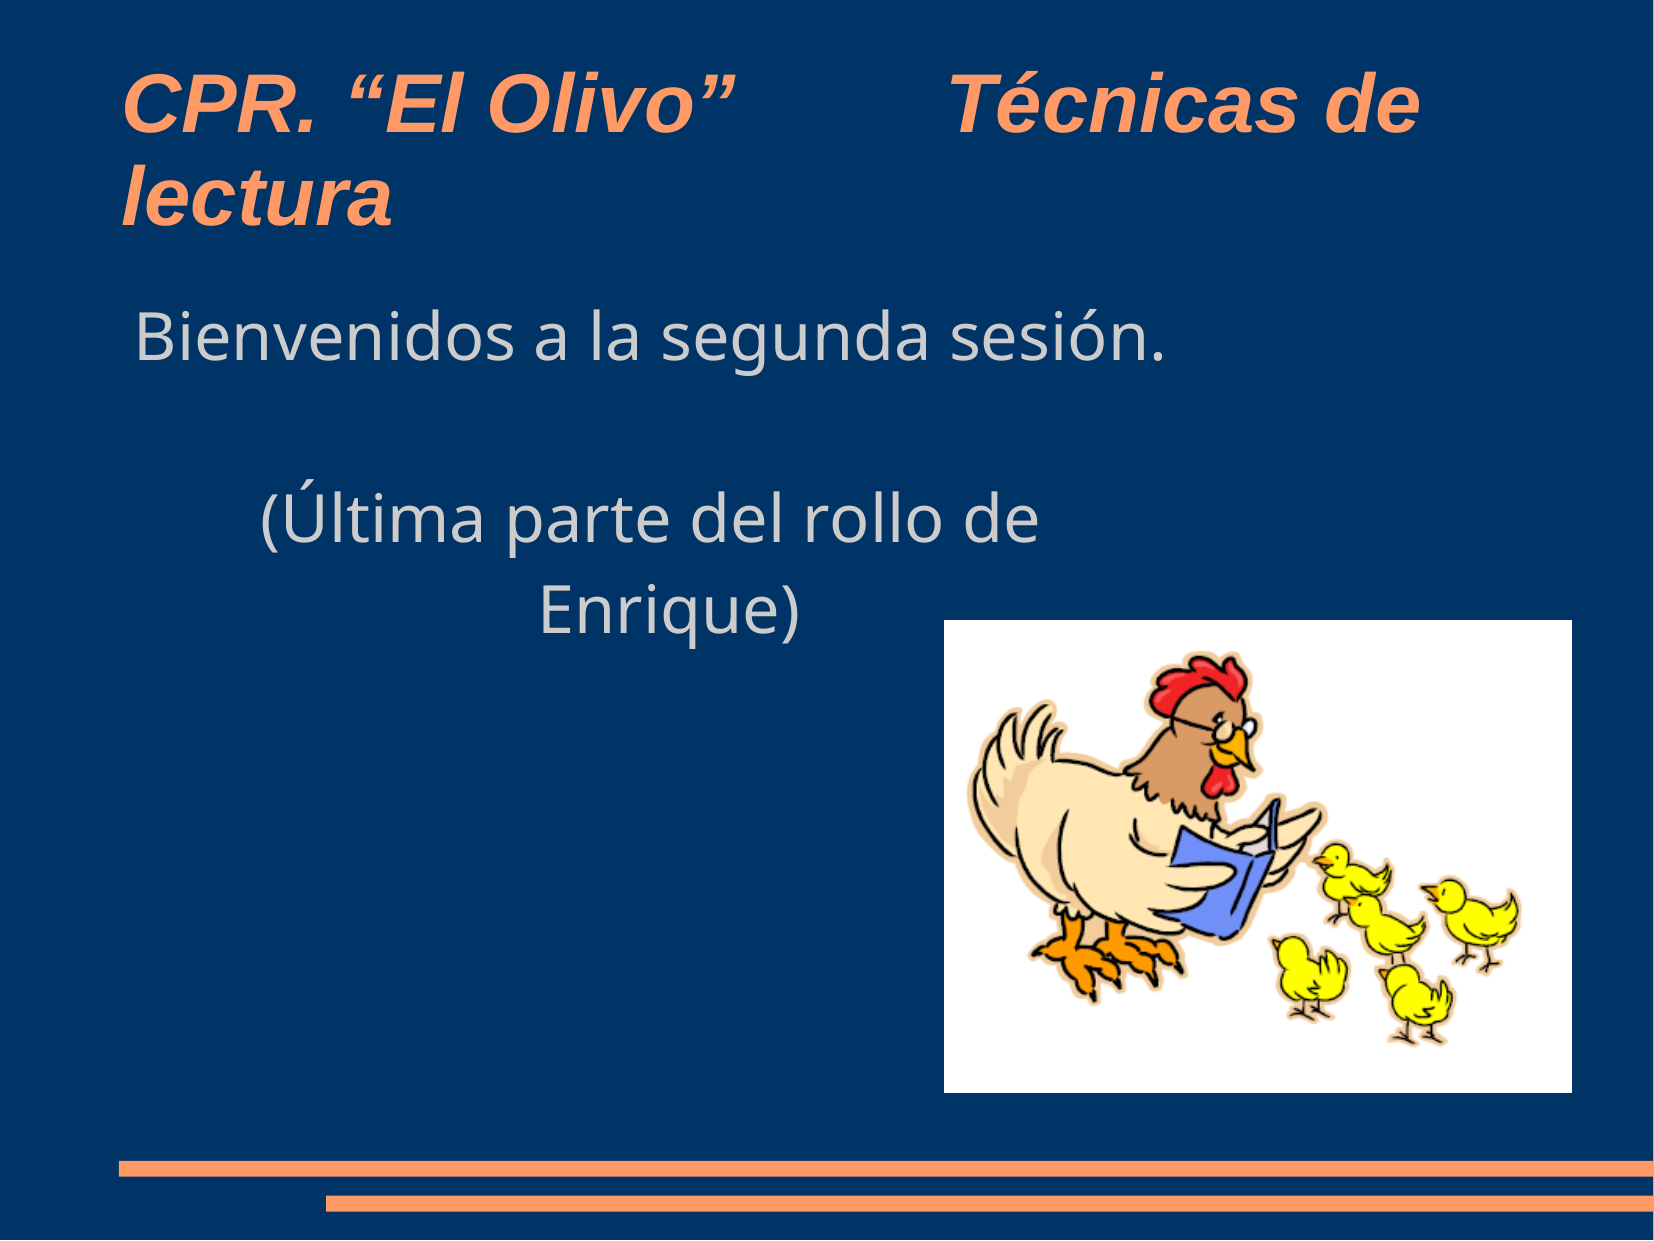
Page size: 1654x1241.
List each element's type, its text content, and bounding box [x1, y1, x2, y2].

subtitle Bienvenidos a la segunda sesión. (Última parte del rollo de Enrique) [121, 322, 1182, 621]
title CPR. “El Olivo” Técnicas de lectura [121, 46, 1534, 254]
picture [944, 620, 1572, 1093]
